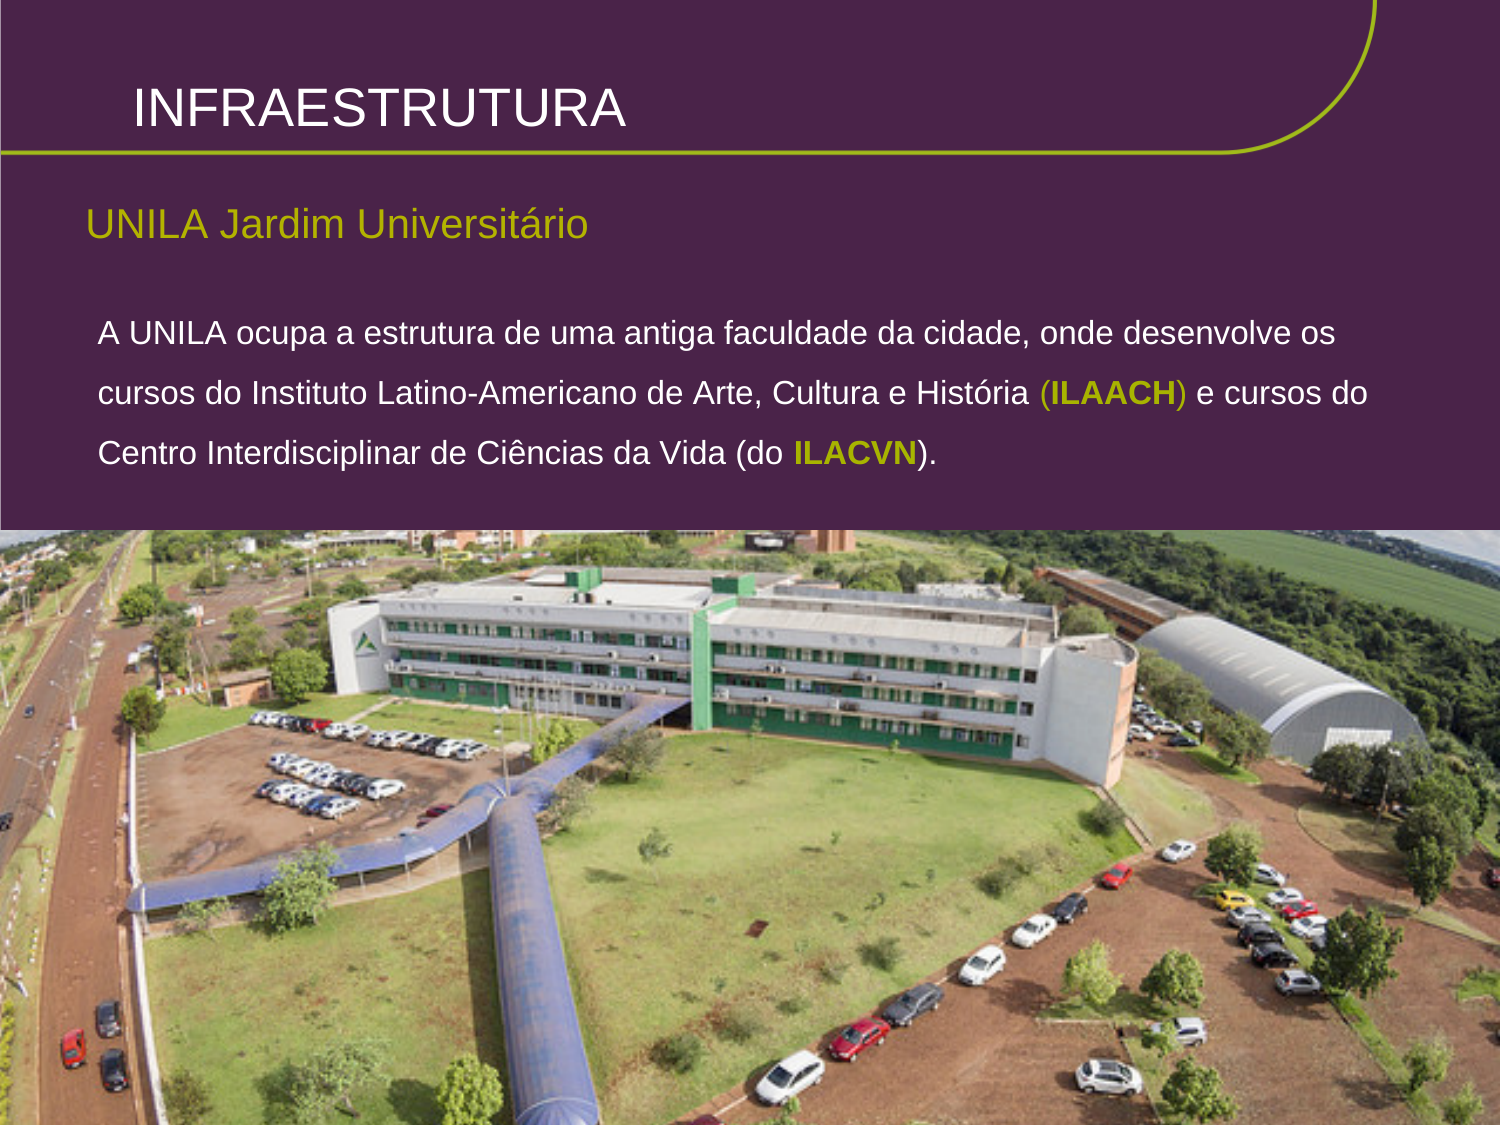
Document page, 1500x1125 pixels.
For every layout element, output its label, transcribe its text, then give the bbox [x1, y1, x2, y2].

text_box UNILA Jardim Universitário [70, 188, 1323, 255]
text_box INFRAESTRUTURA [117, 64, 1093, 145]
picture [0, 0, 1500, 1125]
text_box A UNILA ocupa a estrutura de uma antiga faculdade da cidade, onde desenvolve os cursos do Instituto Latino-Americano de Arte, Cultura e História (ILAACH) e cursos do Centro Interdisciplinar de Ciências da Vida (do ILACVN). [82, 283, 1394, 479]
